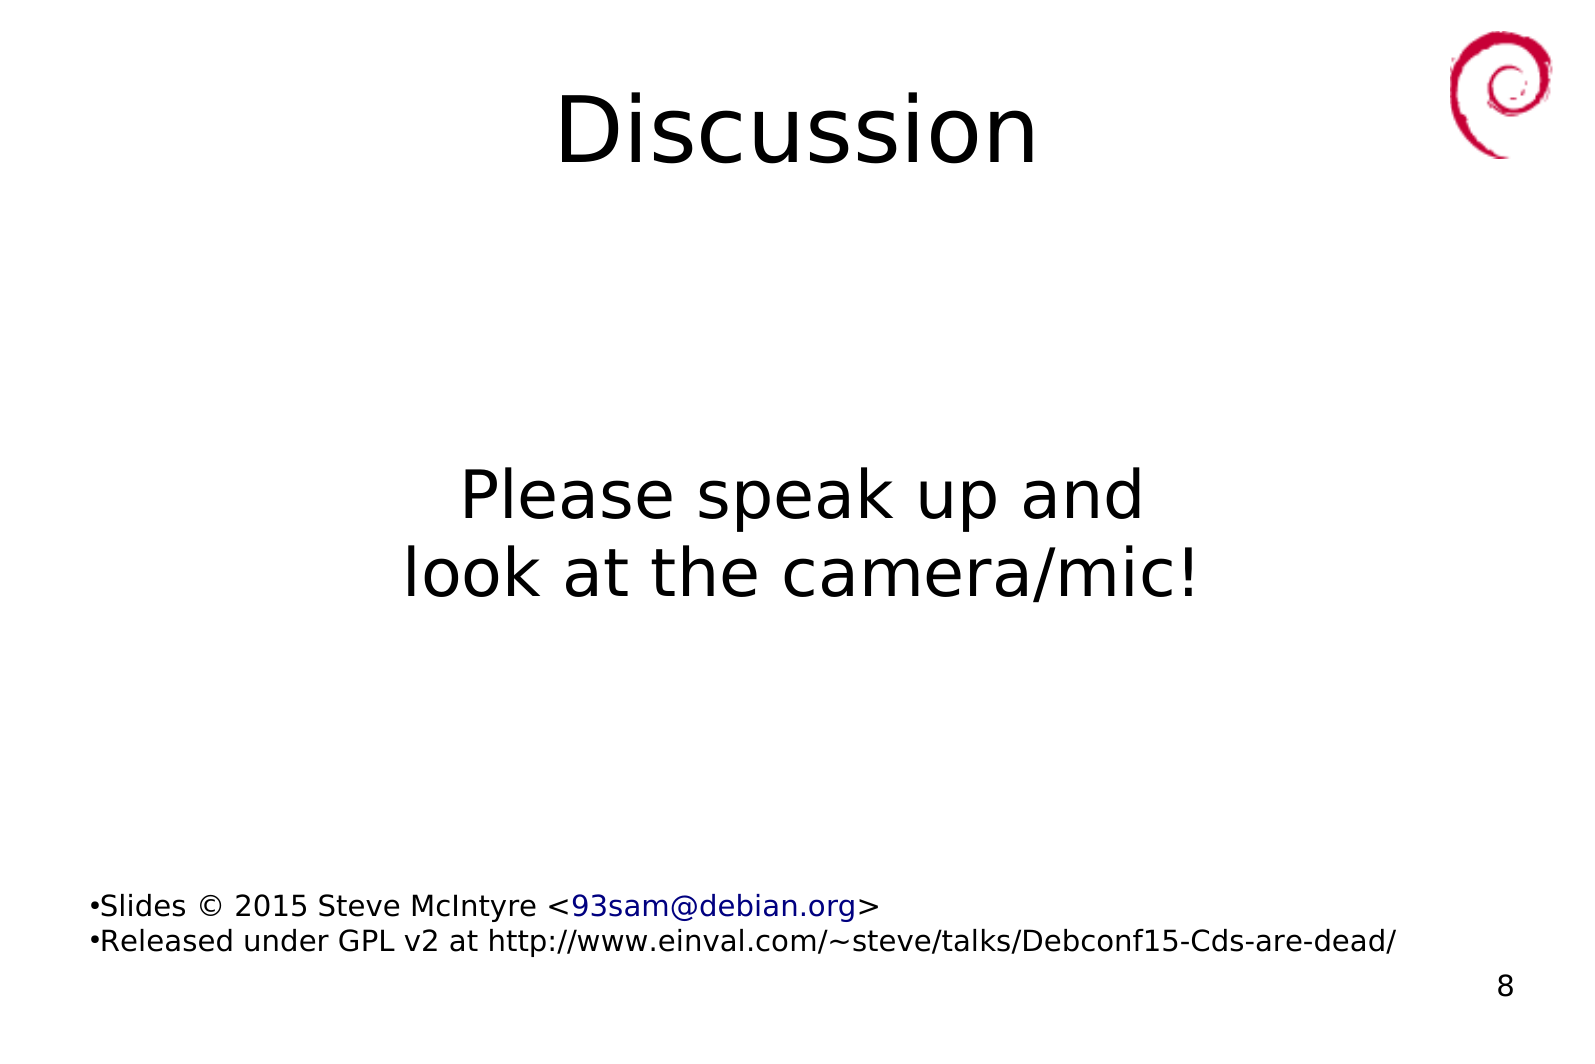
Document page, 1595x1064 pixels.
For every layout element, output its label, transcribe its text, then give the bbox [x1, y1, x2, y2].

text_box Slides © 2015 Steve McIntyre <93sam@debian.org> Released under GPL v2 at http://www.einval.com/~steve/talks/Debconf15-Cds-are-dead/ [75, 882, 1463, 975]
title Discussion [79, 49, 1515, 213]
picture [1450, 31, 1555, 159]
text_box Please speak up and look at the camera/mic! [378, 456, 1228, 613]
